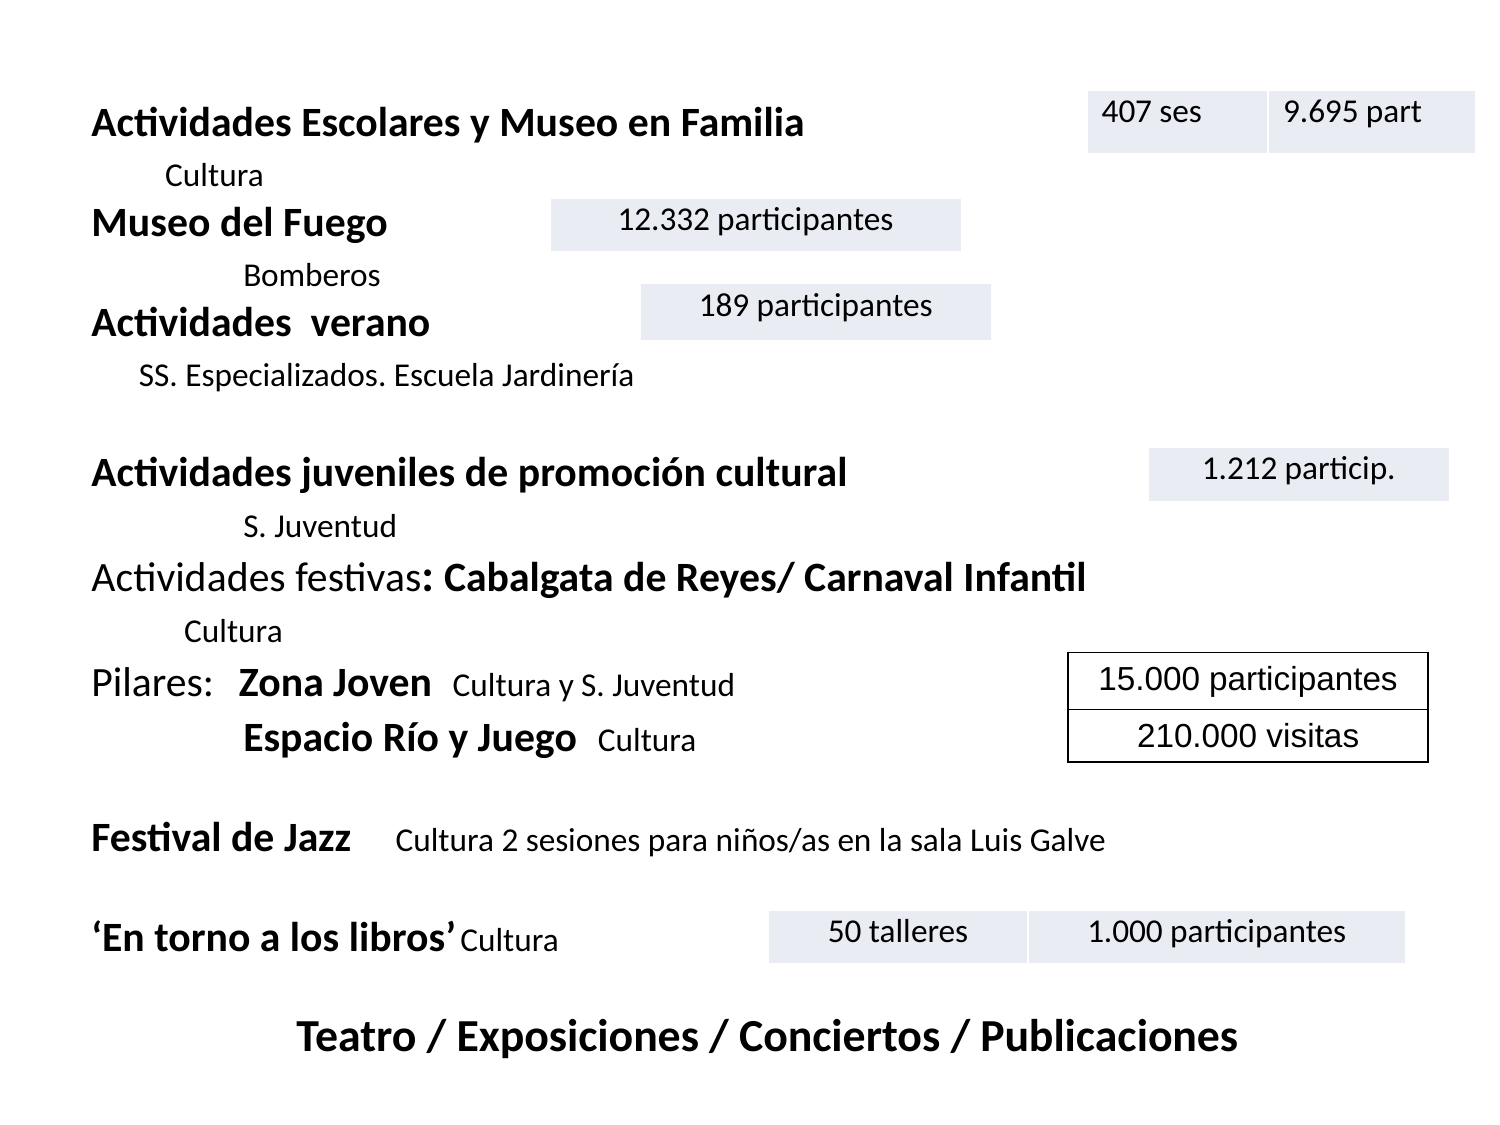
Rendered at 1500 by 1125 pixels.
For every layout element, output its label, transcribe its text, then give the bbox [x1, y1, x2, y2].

table_header 189 participantes [641, 284, 991, 340]
table_header 12.332 participantes [551, 199, 961, 251]
table_header 1.212 particip. [1149, 448, 1449, 501]
table_header 9.695 part [1269, 91, 1475, 153]
table_header 407 ses [1088, 91, 1267, 153]
table_header 1.000 participantes [1029, 911, 1405, 963]
table_cell 210.000 visitas [1069, 710, 1427, 761]
text_box Actividades Escolares y Museo en Familia Cultura Museo del Fuego Bomberos Actividades verano SS. Especializados. Escuela Jardinería Actividades juveniles de promoción cultural S. Juventud Actividades festivas: Cabalgata de Reyes/ Carnaval Infantil Cultura Pilares: Zona Joven Cultura y S. Juventud Espacio Río y Juego Cultura Festival de Jazz Cultura 2 sesiones para niños/as en la sala Luis Galve ‘En torno a los libros’ Cultura Teatro / Exposiciones / Conciertos / Publicaciones [76, 42, 1459, 1106]
table_header 15.000 participantes [1069, 653, 1427, 709]
table_header 50 talleres [769, 911, 1027, 963]
